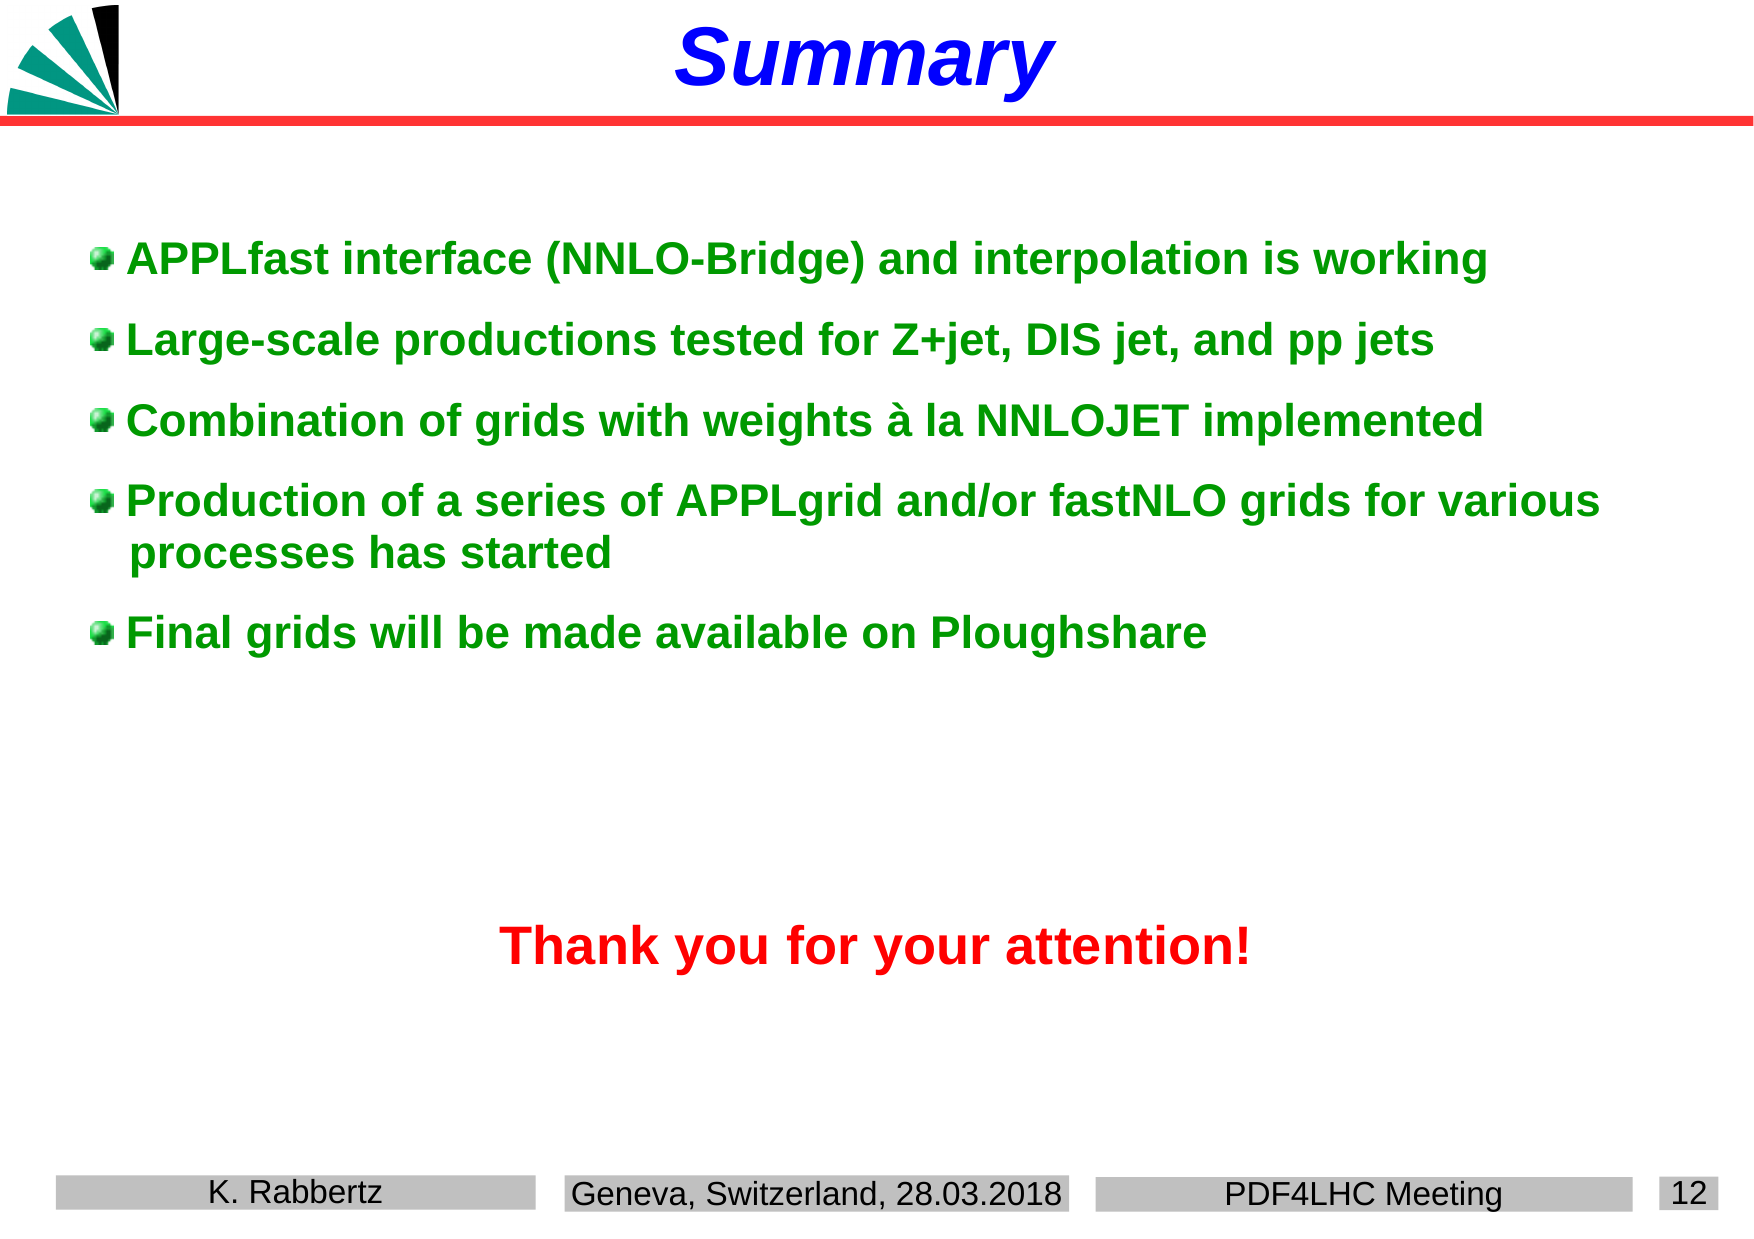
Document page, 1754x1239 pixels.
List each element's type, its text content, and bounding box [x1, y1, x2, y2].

text_box Thank you for your attention! [487, 909, 1266, 983]
picture [7, 5, 119, 116]
title Summary [123, 0, 1606, 114]
list APPLfast interface (NNLO-Bridge) and interpolation is working Large-scale productions tested for Z+jet, DIS jet, and pp jets Combination of grids with weights à la NNLOJET implemented Production of a series of APPLgrid and/or fastNLO grids for various processes has started Final grids will be made available on Ploughshare [90, 152, 1663, 1136]
